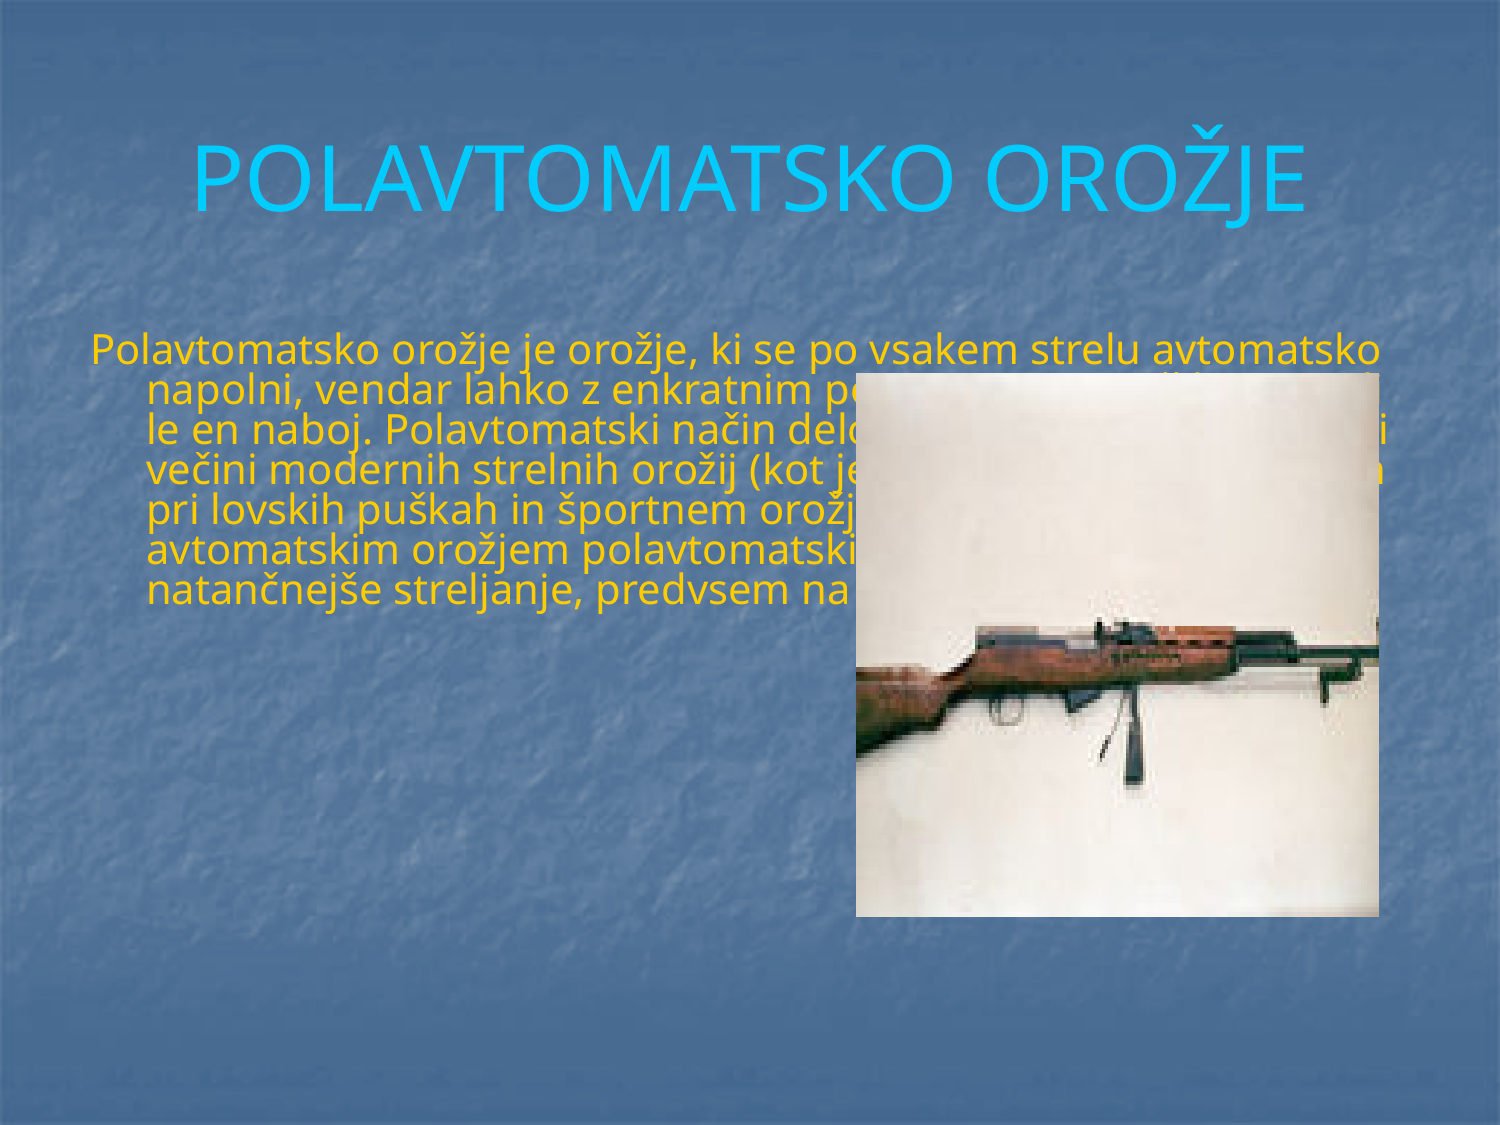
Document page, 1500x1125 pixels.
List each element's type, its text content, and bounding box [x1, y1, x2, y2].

picture [0, 0, 1500, 1125]
list Polavtomatsko orožje je orožje, ki se po vsakem strelu avtomatsko napolni, vendar lahko z enkratnim potegom na sprožilec izstreli le en naboj. Polavtomatski način delovanja je danes prisoten pri večini modernih strelnih orožij (kot je npr. vojaško orožje), razen pri lovskih puškah in športnem orožju. V primerjavi z avtomatskim orožjem polavtomatski ogenj omogoča tudi natančnejše streljanje, predvsem na večjih razdaljah. [75, 324, 1425, 1000]
title POLAVTOMATSKO OROŽJE [75, 62, 1425, 288]
